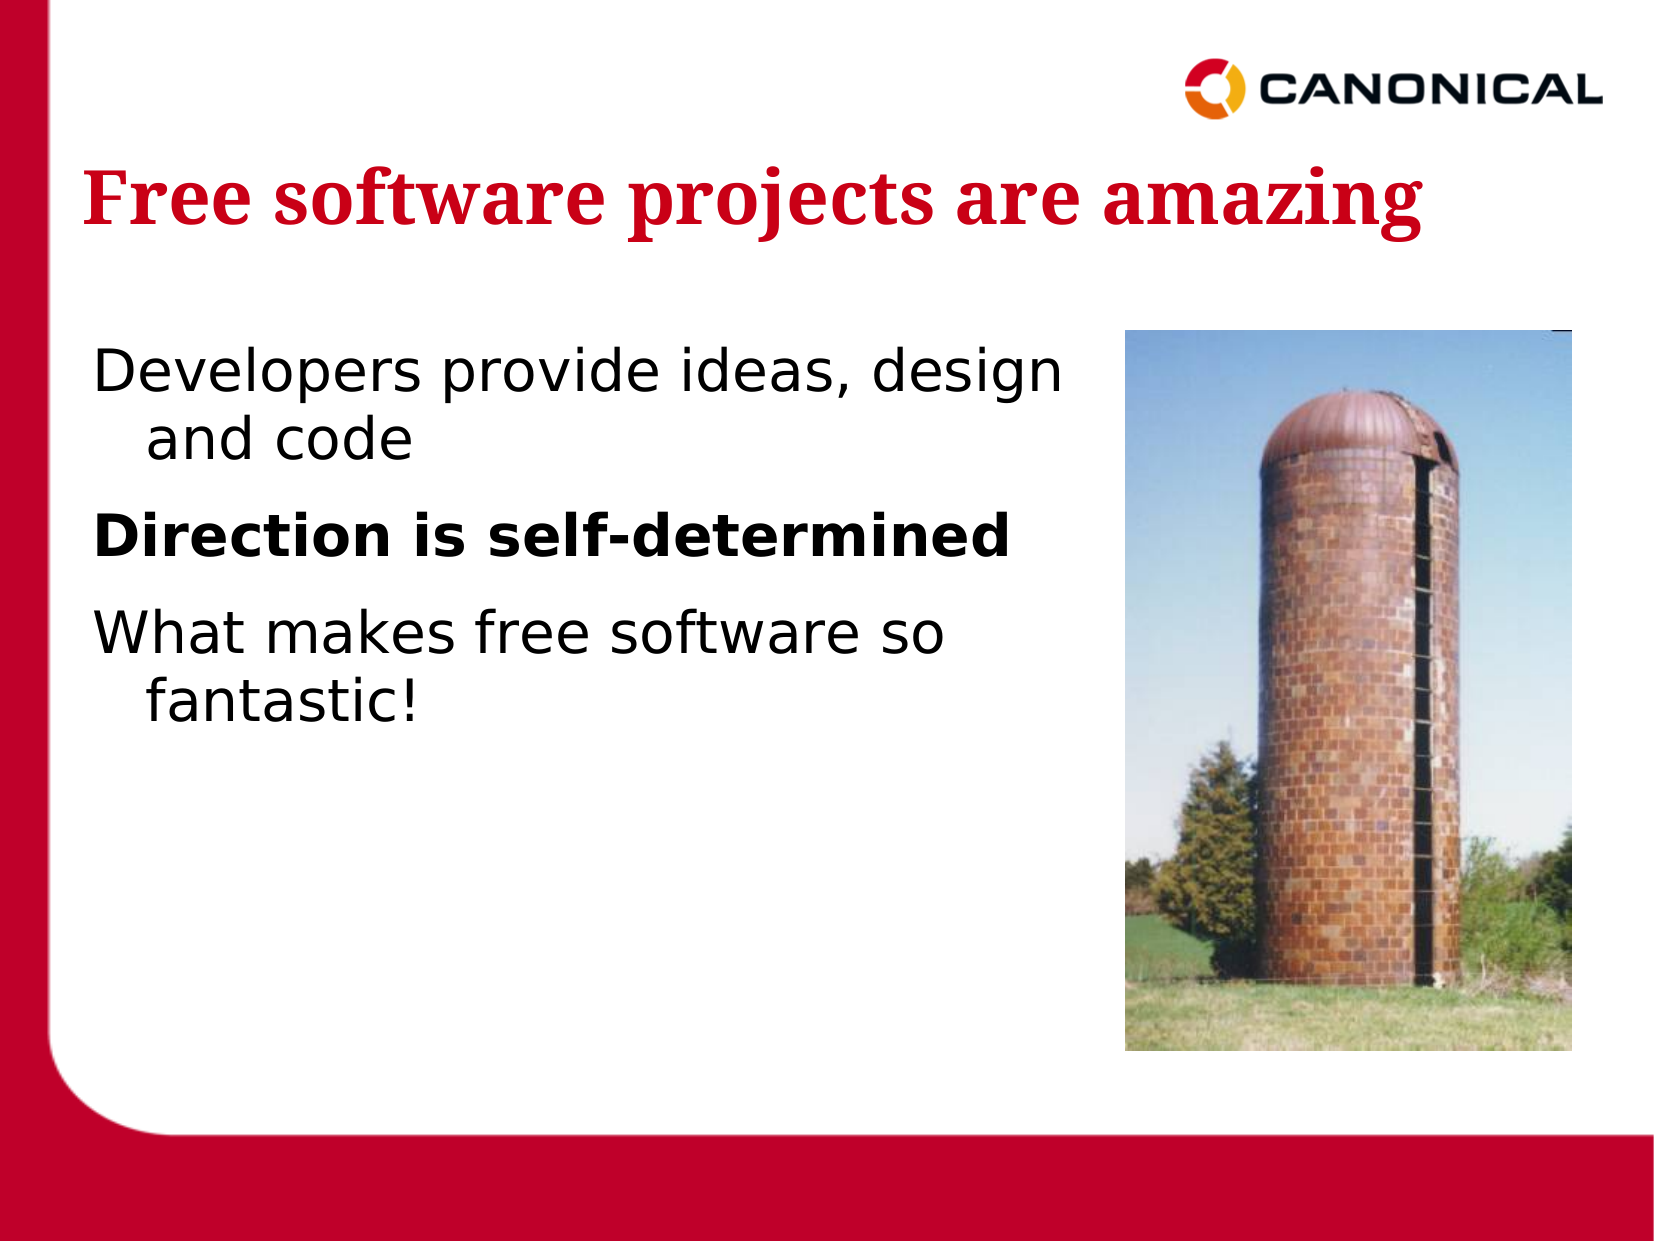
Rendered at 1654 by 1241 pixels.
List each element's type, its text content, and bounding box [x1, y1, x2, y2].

list Developers provide ideas, design and code Direction is self-determined What makes free software so fantastic! [75, 337, 1076, 1051]
picture [0, 0, 1654, 1241]
title Free software projects are amazing [82, 111, 1571, 279]
